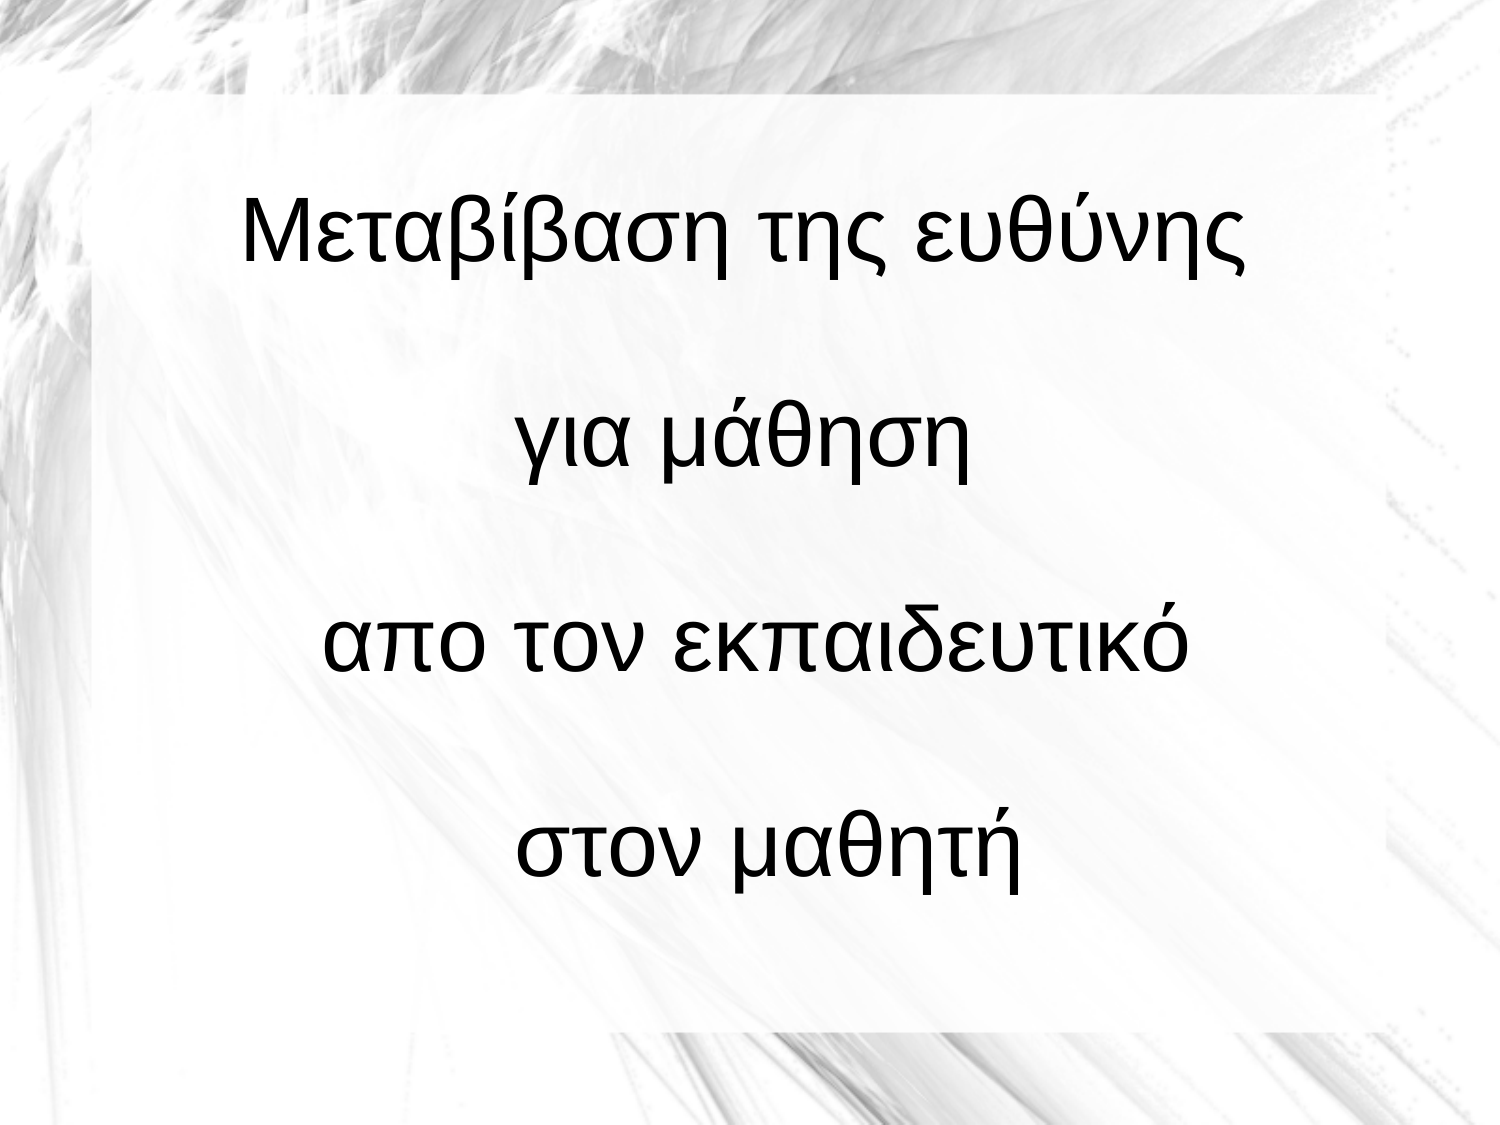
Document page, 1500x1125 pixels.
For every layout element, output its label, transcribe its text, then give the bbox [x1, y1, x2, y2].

picture [0, 0, 1500, 1125]
title Μεταβίβαση της ευθύνης για μάθηση απο τον εκπαιδευτικό στον μαθητή [127, 178, 1387, 896]
